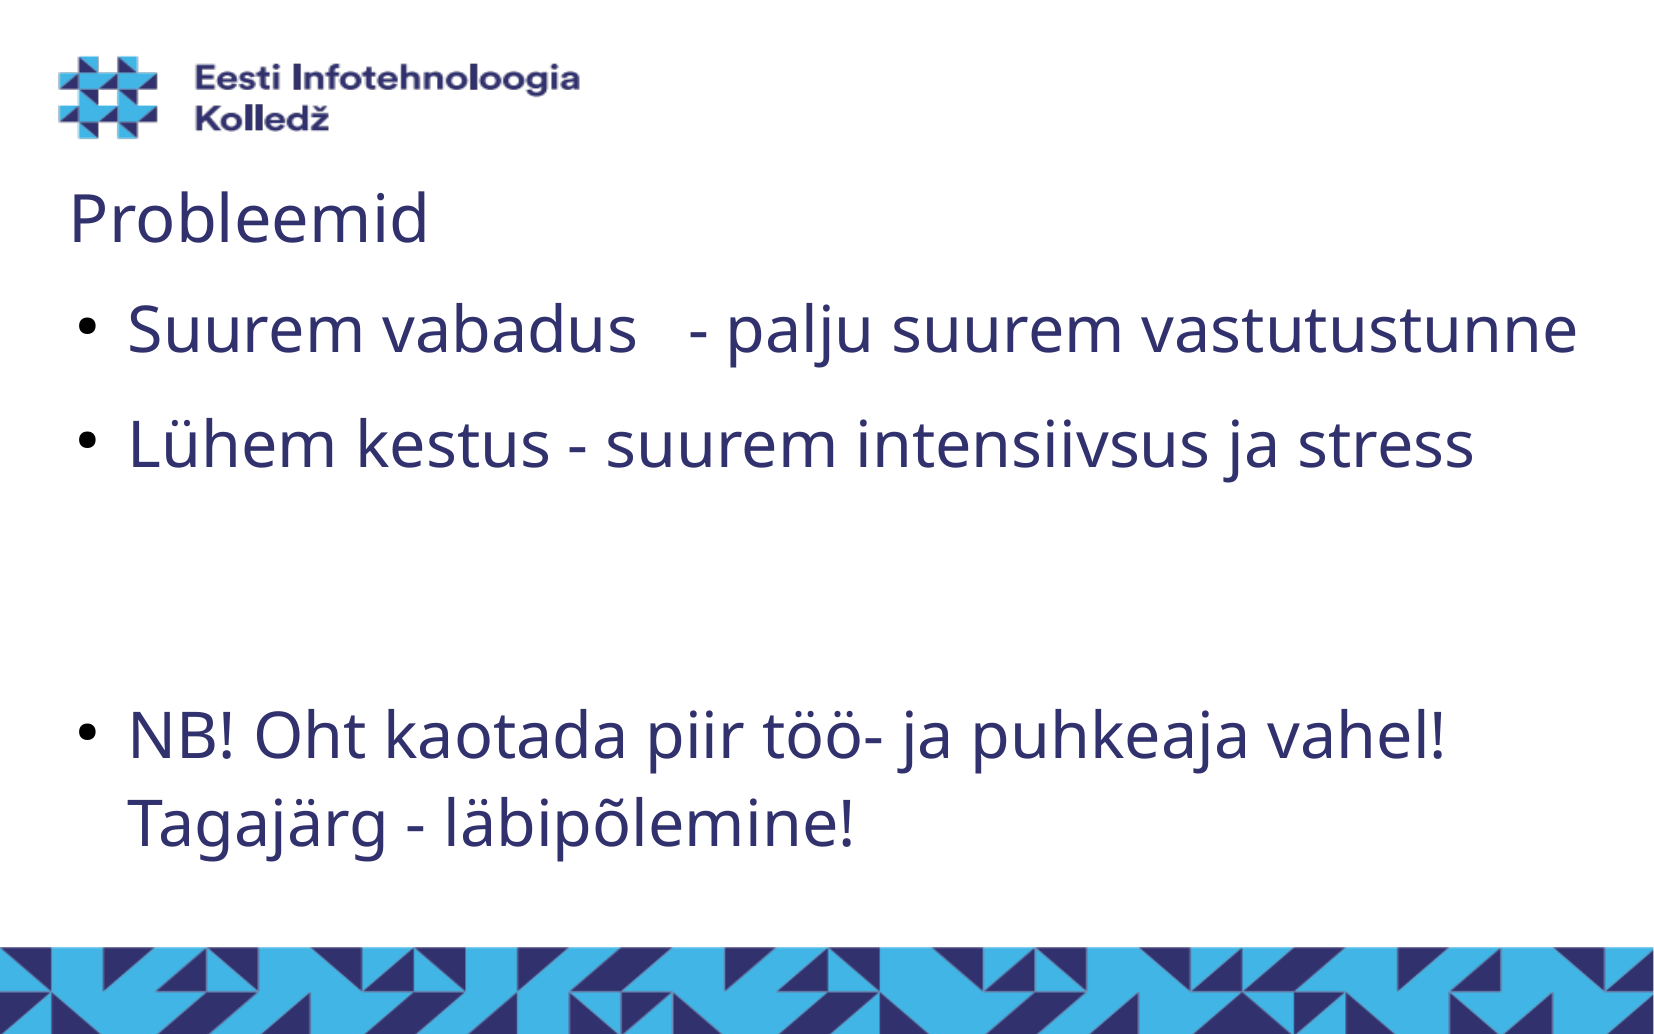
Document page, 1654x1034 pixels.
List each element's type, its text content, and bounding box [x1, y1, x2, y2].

list Suurem vabadus - palju suurem vastutustunne Lühem kestus - suurem intensiivsus ja stress NB! Oht kaotada piir töö- ja puhkeaja vahel! Tagajärg - läbipõlemine! [59, 283, 1595, 936]
title Probleemid [68, 147, 1536, 283]
